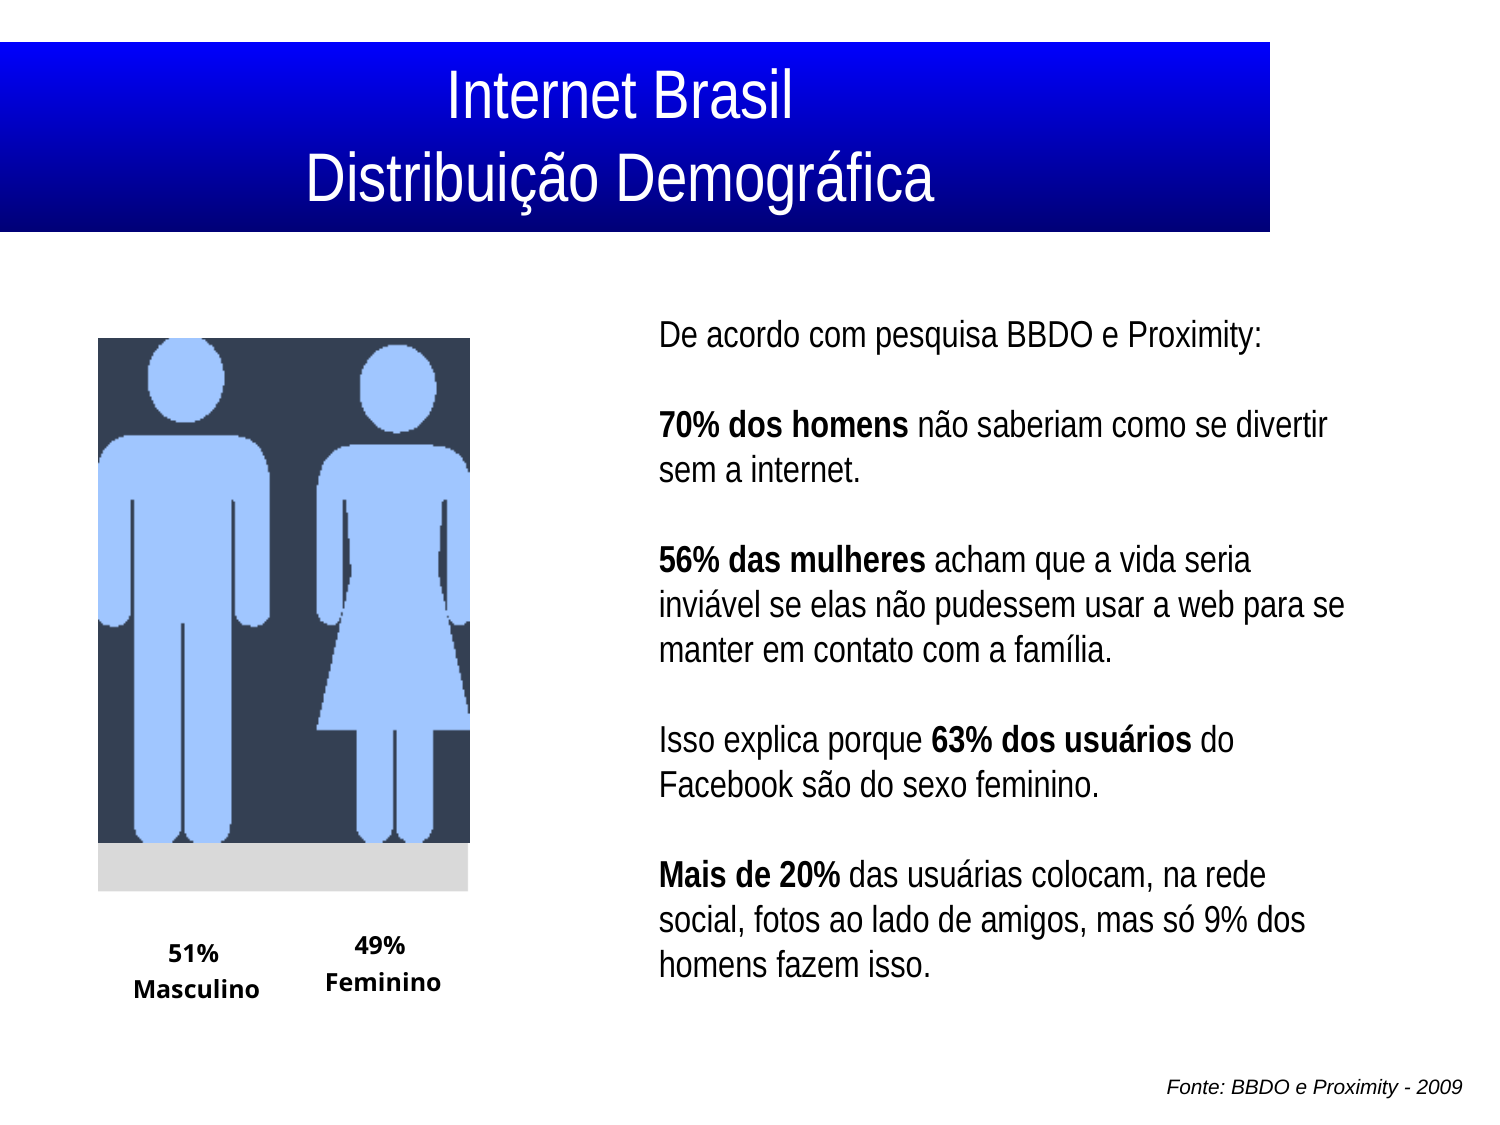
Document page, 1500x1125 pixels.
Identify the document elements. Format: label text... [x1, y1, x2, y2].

text_box 51% Masculino [77, 924, 317, 1011]
text_box [0, 43, 1270, 232]
text_box 49% Feminino [278, 917, 489, 1004]
picture [98, 338, 470, 843]
text_box De acordo com pesquisa BBDO e Proximity: 70% dos homens não saberiam como se divertir sem a internet. 56% das mulheres acham que a vida seria inviável se elas não pudessem usar a web para se manter em contato com a família. Isso explica porque 63% dos usuários do Facebook são do sexo feminino. Mais de 20% das usuárias colocam, na rede social, fotos ao lado de amigos, mas só 9% dos homens fazem isso. [644, 303, 1376, 993]
text_box Fonte: BBDO e Proximity - 2009 [1152, 1066, 1478, 1106]
title Internet Brasil Distribuição Demográfica [0, 42, 1241, 221]
